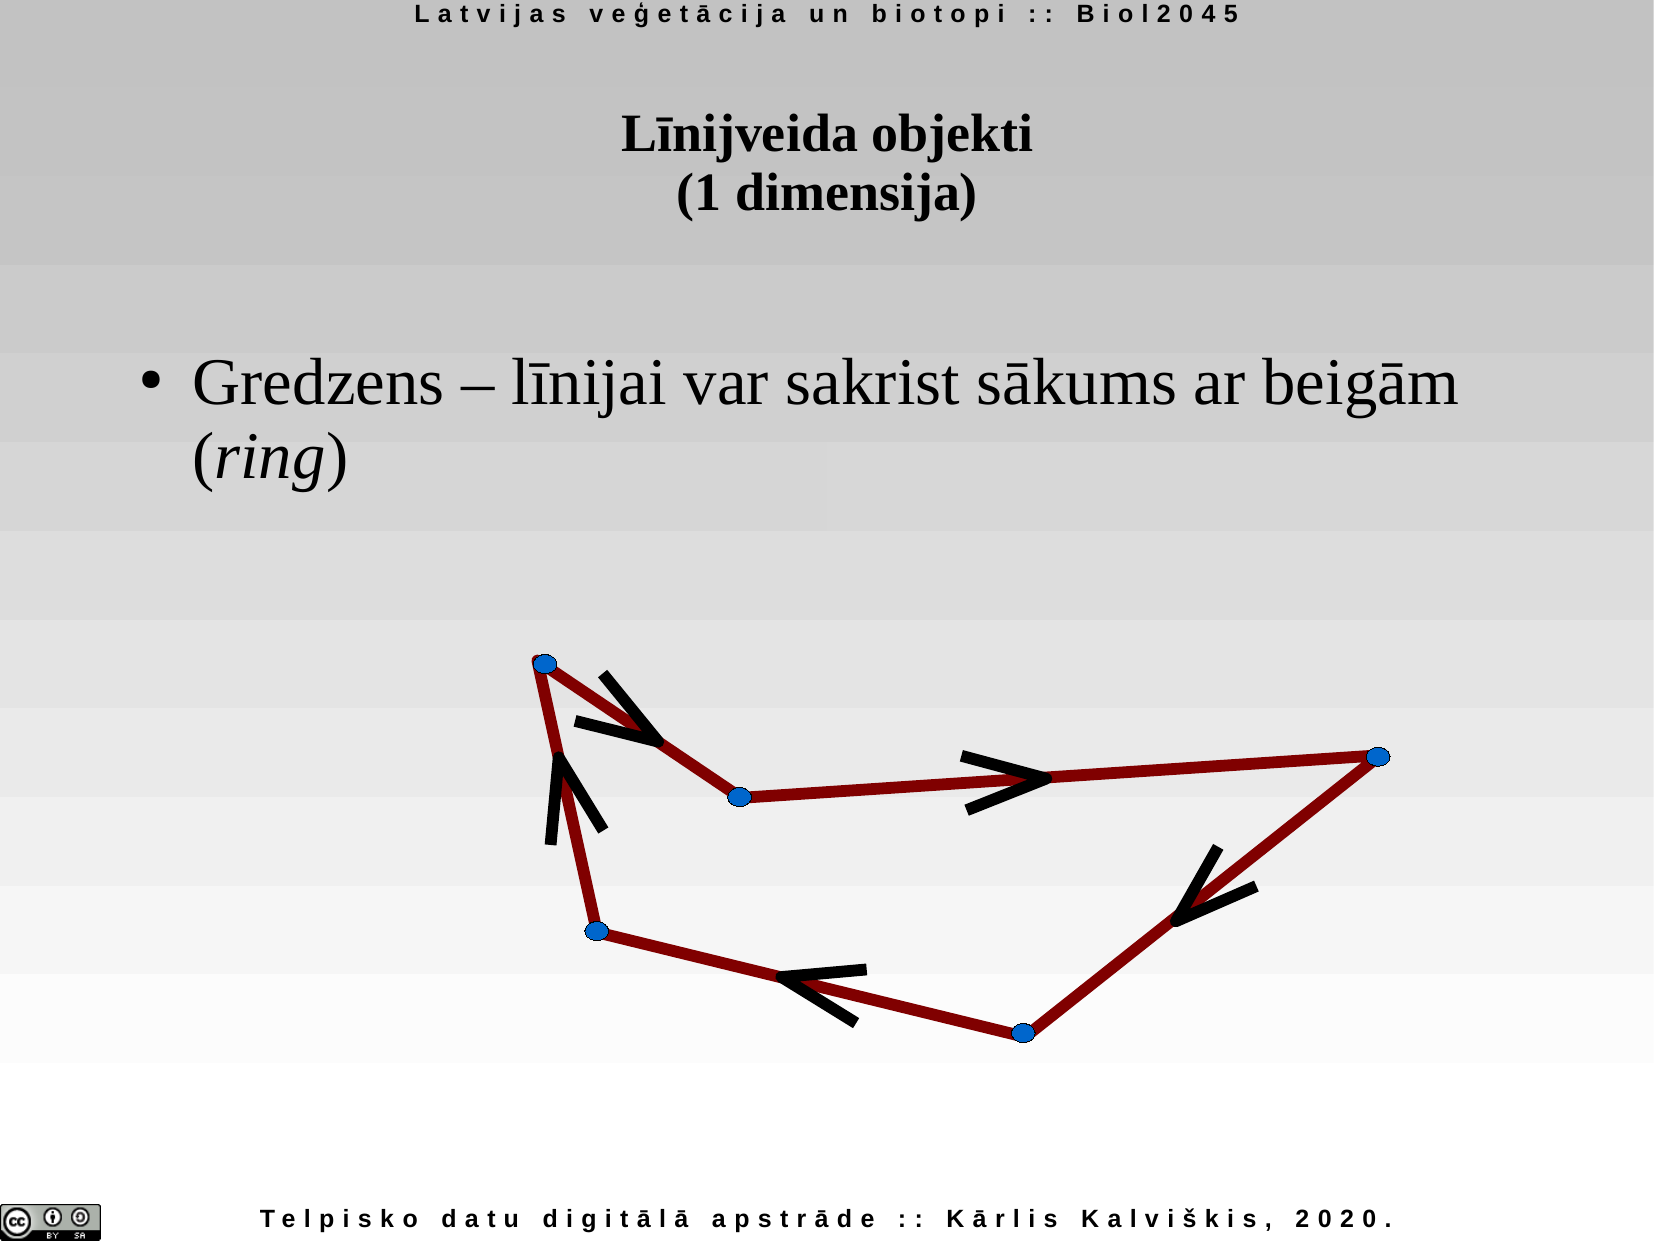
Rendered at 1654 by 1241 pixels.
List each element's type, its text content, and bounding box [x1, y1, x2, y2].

text_box [1011, 1023, 1036, 1043]
text_box [533, 654, 557, 674]
text_box [727, 787, 752, 807]
picture [0, 0, 1654, 1241]
text_box [1366, 747, 1391, 767]
title Līnijveida objekti (1 dimensija) [121, 102, 1534, 311]
text_box [584, 921, 609, 941]
list Gredzens – līnijai var sakrist sākums ar beigām (ring) [121, 344, 1534, 1130]
